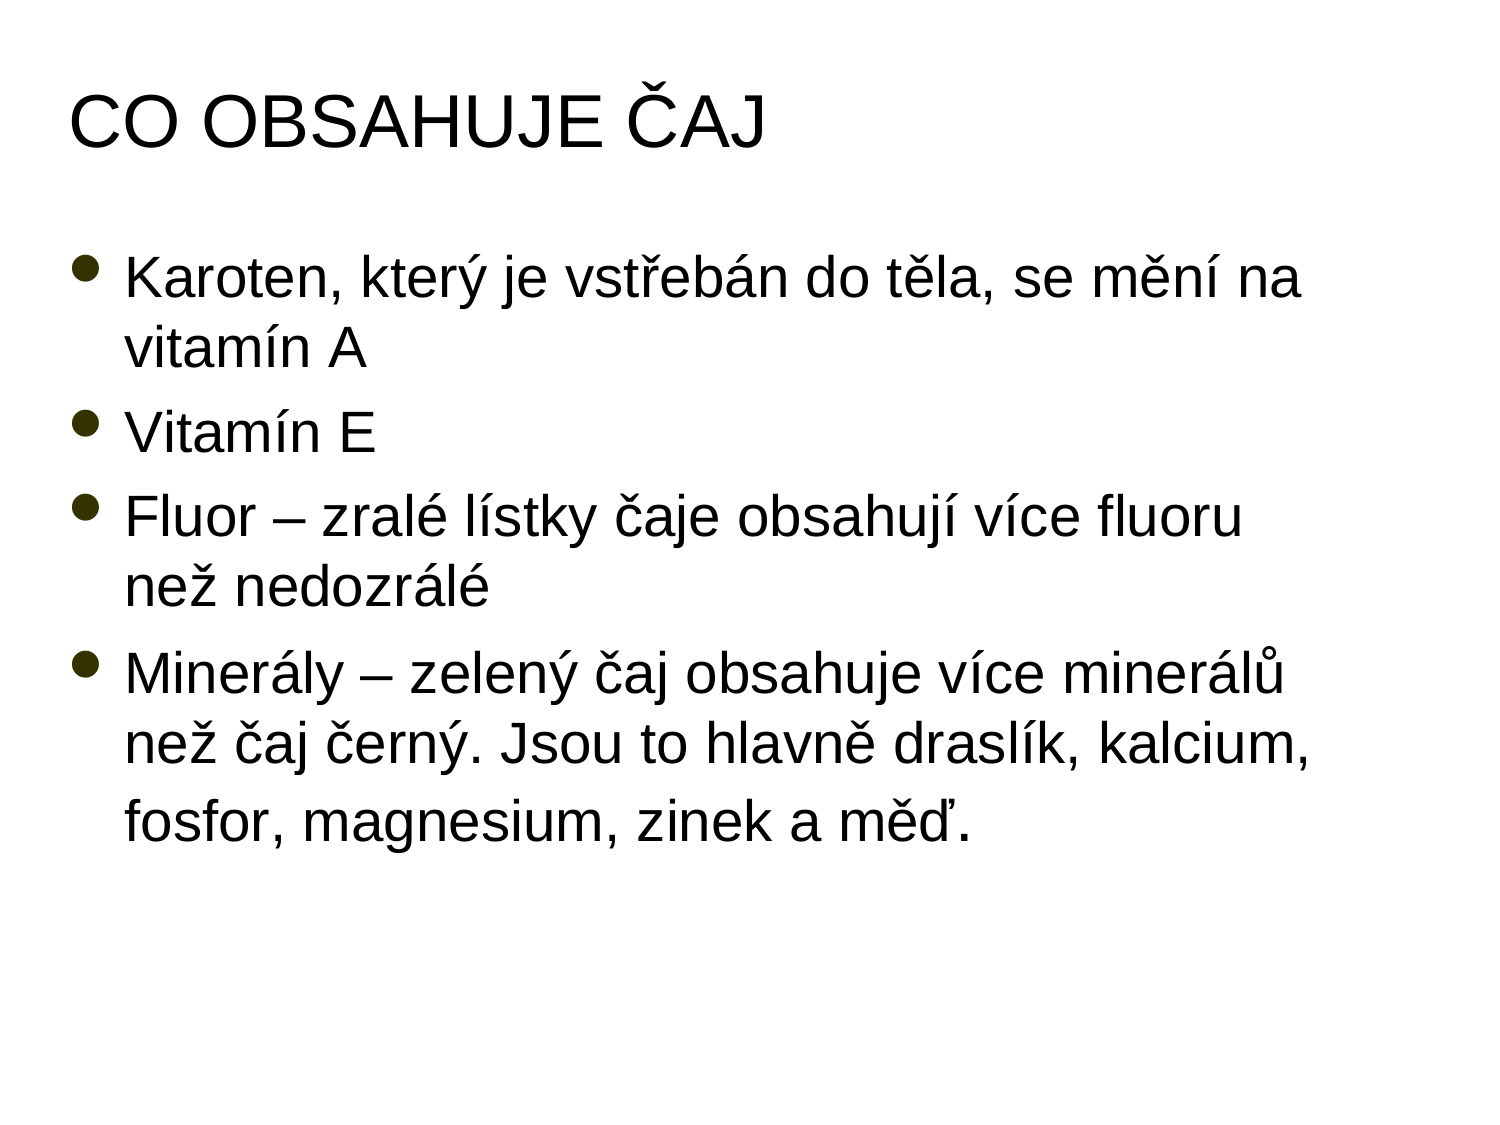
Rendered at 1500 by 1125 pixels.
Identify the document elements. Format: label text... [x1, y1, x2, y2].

title CO OBSAHUJE ČAJ [53, 42, 1324, 193]
list Karoten, který je vstřebán do těla, se mění na vitamín A Vitamín E Fluor – zralé lístky čaje obsahují více fluoru než nedozrálé Minerály – zelený čaj obsahuje více minerálů než čaj černý. Jsou to hlavně draslík, kalcium, fosfor, magnesium, zinek a měď. [53, 231, 1354, 1047]
